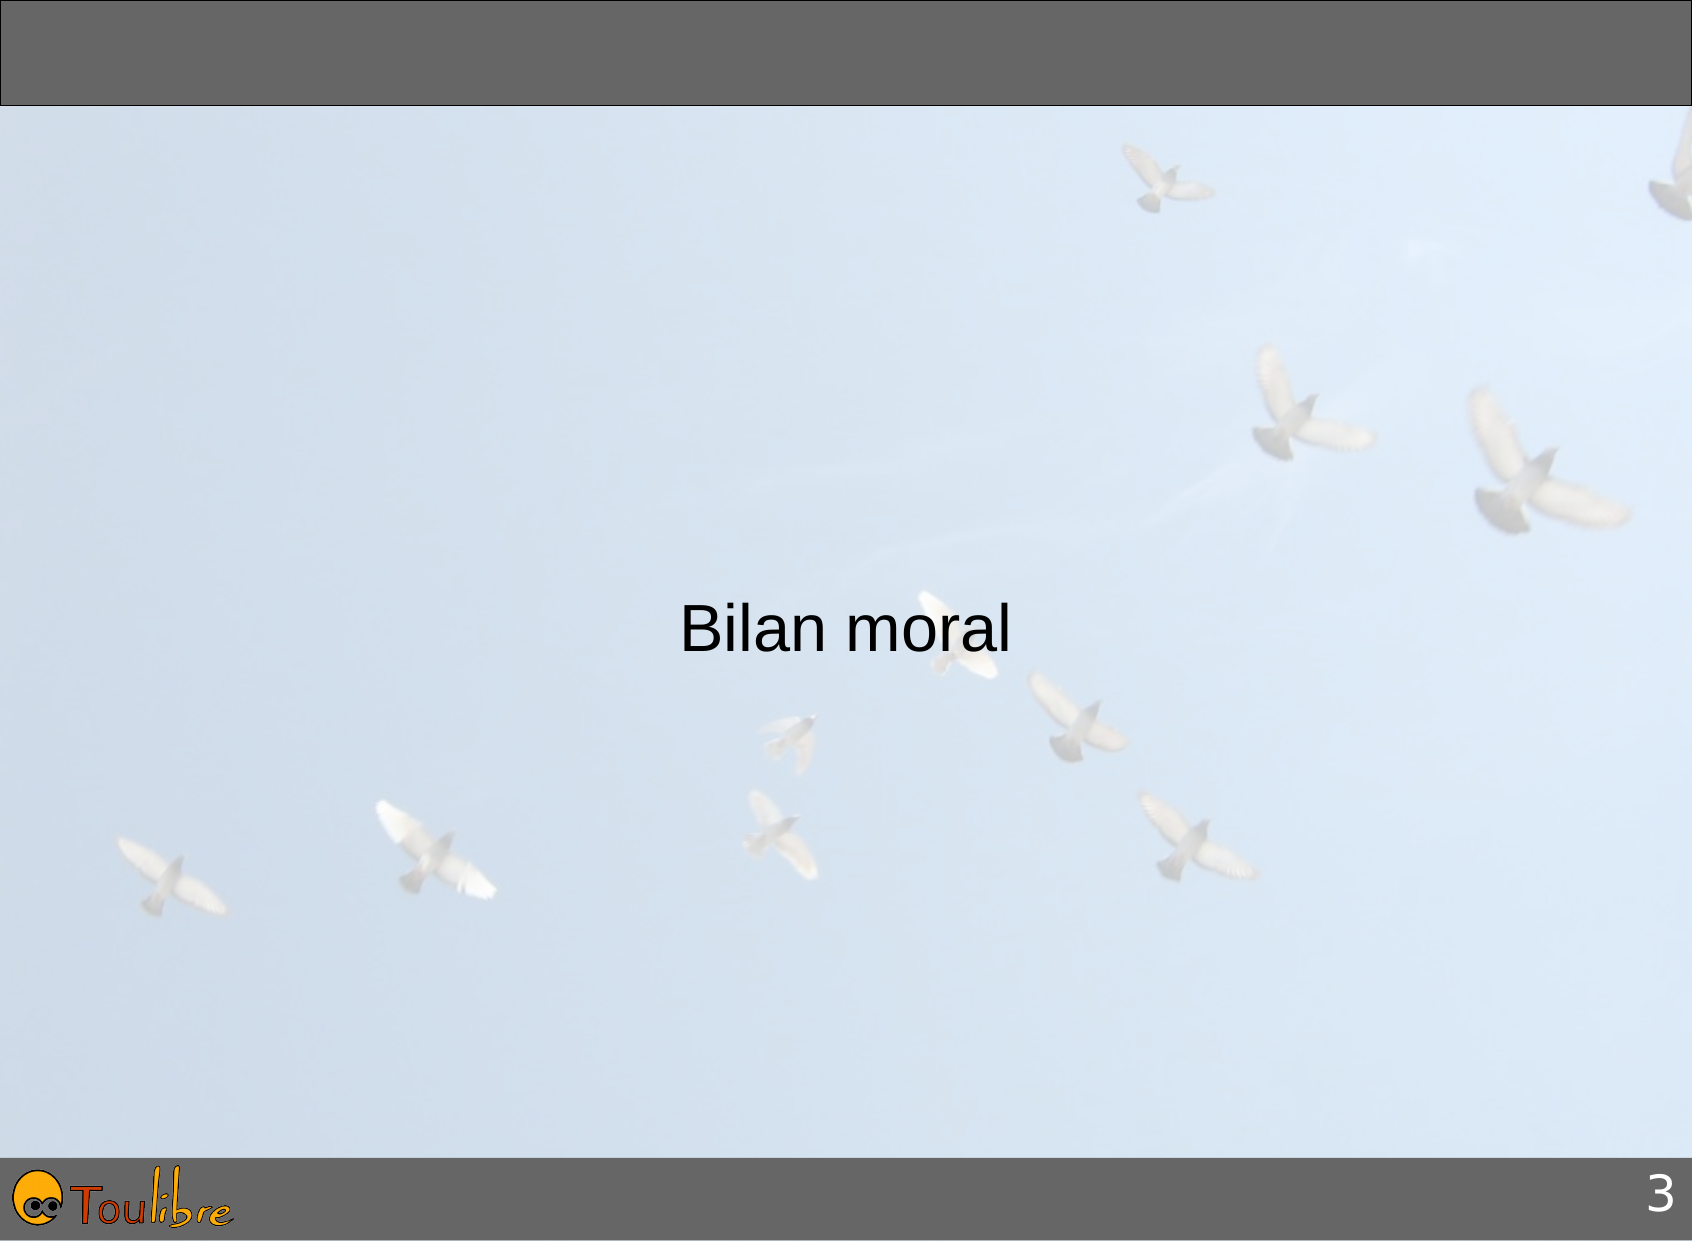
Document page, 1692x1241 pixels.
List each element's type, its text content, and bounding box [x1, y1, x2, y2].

subtitle Bilan moral [84, 146, 1608, 1109]
picture [12, 1165, 234, 1228]
